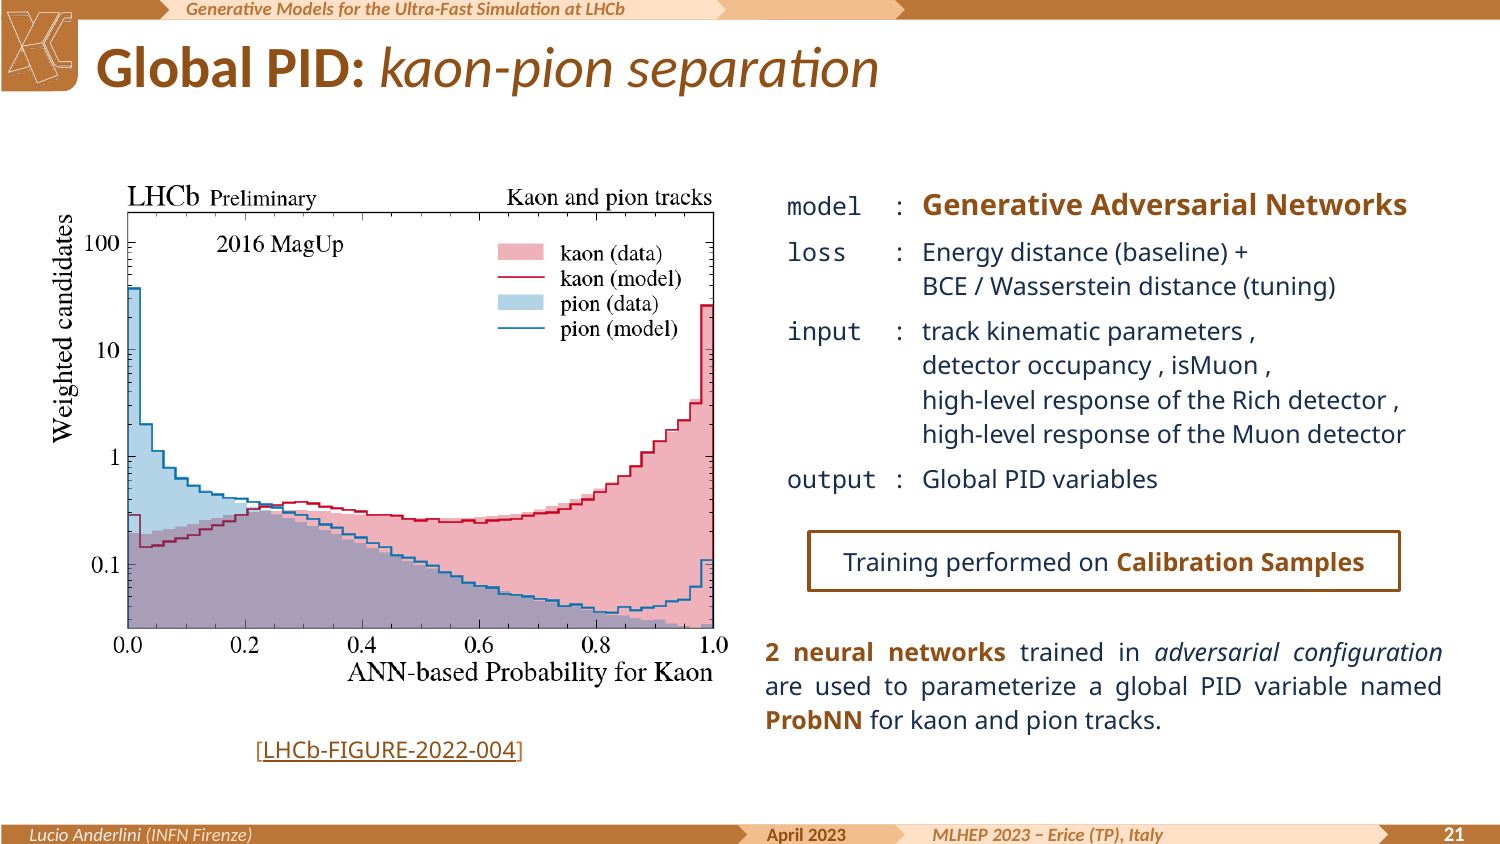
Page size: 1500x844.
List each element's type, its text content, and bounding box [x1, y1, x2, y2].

text_box 2 neural networks trained in adversarial configuration are used to parameterize a global PID variable named ProbNN for kaon and pion tracks. [749, 616, 1459, 750]
picture [35, 168, 745, 704]
text_box model : Generative Adversarial Networks loss : Energy distance (baseline) + BCE / Wasserstein distance (tuning) input : track kinematic parameters , detector occupancy , isMuon , high-level response of the Rich detector , high-level response of the Muon detector output : Global PID variables [772, 168, 1437, 506]
text_box Training performed on Calibration Samples [808, 531, 1400, 591]
slide_number <number> [1389, 801, 1480, 844]
title Global PID: kaon-pion separation [81, 14, 1480, 109]
text_box [LHCb-FIGURE-2022-004] [236, 721, 544, 781]
